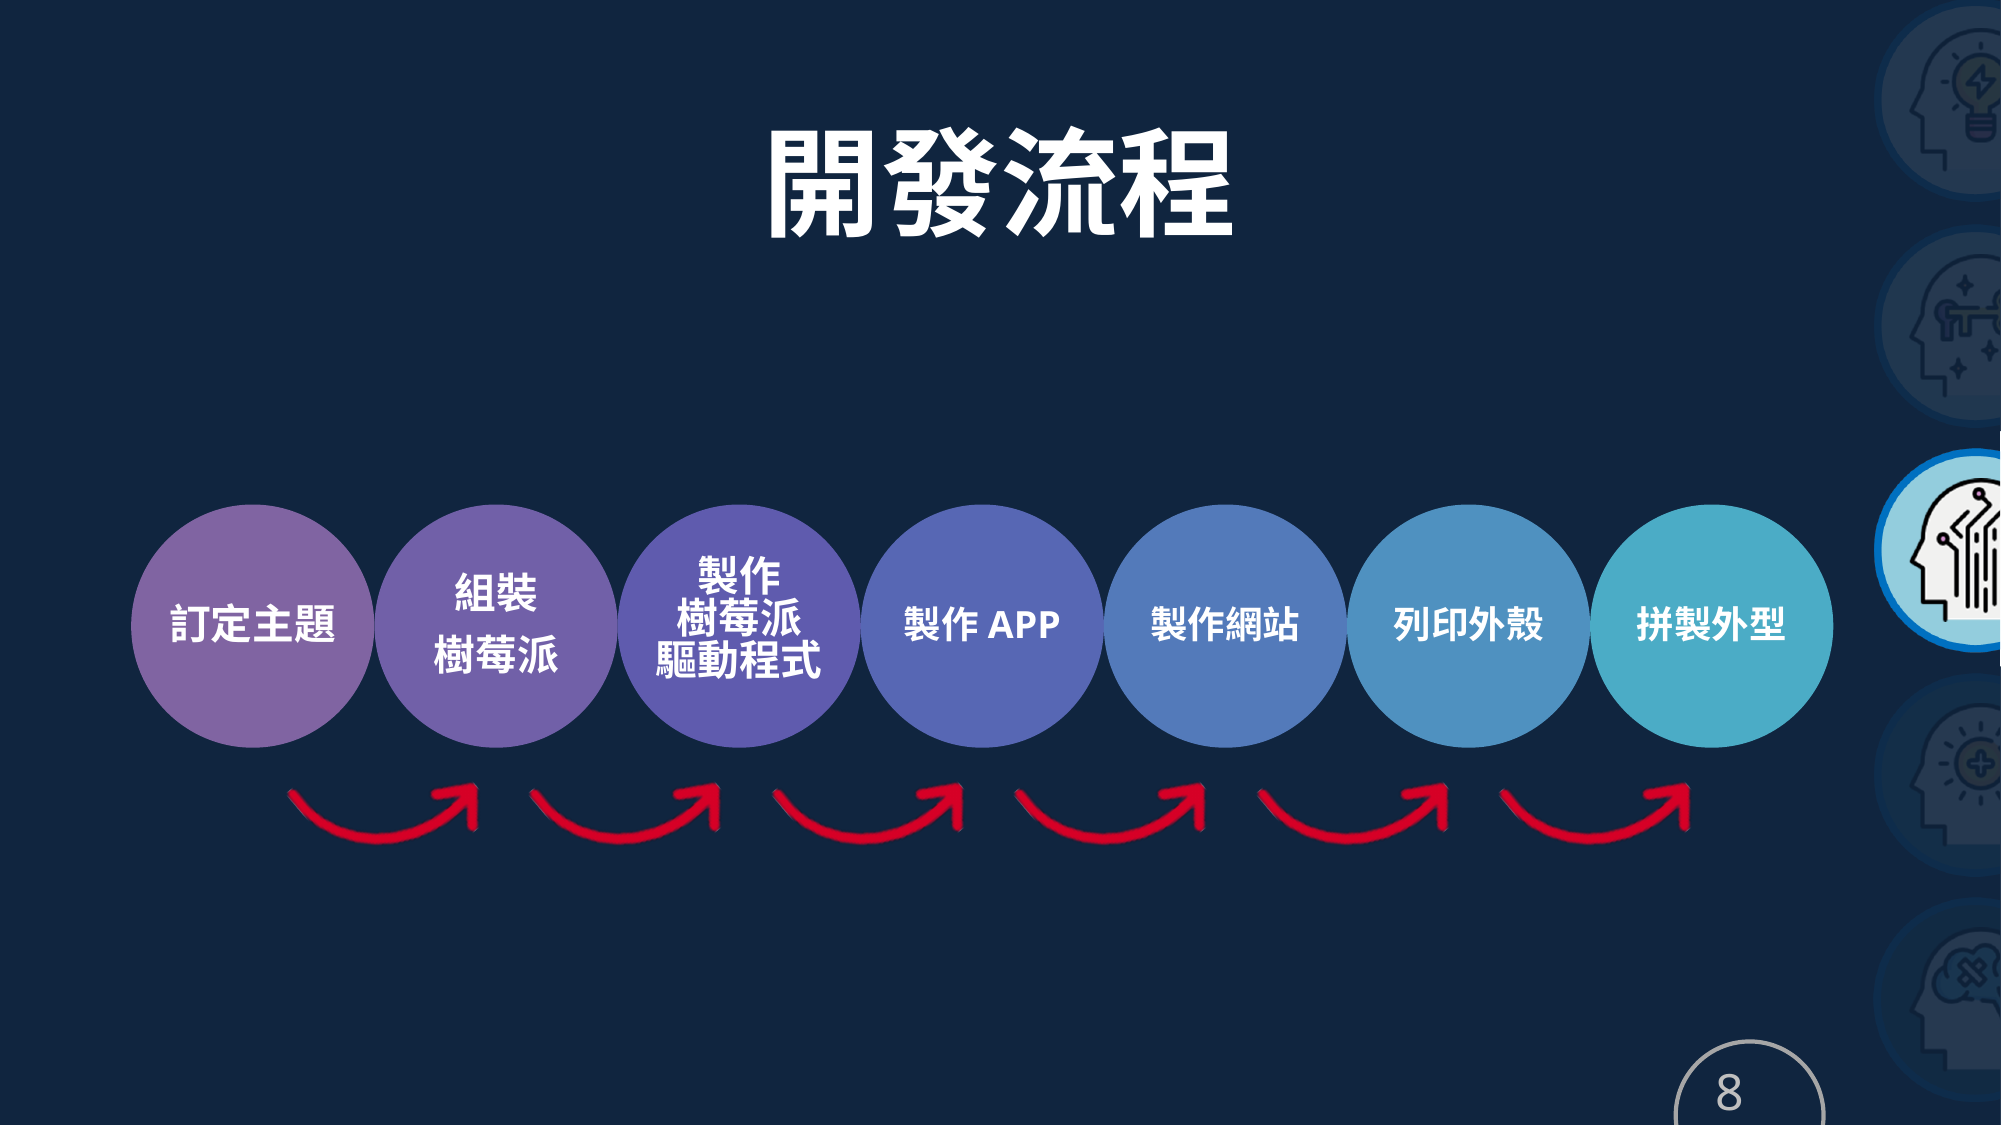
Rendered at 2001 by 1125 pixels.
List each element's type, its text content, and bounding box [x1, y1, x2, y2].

text_box 8 [1700, 1053, 1779, 1114]
picture [1497, 696, 1710, 909]
text_box 訂定主題 [131, 504, 374, 748]
text_box 列印外殼 [1346, 504, 1590, 748]
text_box 製作 樹莓派 驅動程式 [617, 504, 861, 748]
title 開發流程 [99, 81, 1900, 269]
picture [285, 696, 498, 909]
text_box 製作APP [860, 504, 1104, 748]
picture [1255, 696, 1468, 909]
picture [527, 696, 740, 909]
text_box 拼製外型 [1590, 504, 1834, 748]
text_box 組裝 樹莓派 [374, 504, 618, 748]
picture [770, 696, 983, 909]
picture [1012, 696, 1225, 909]
text_box 製作網站 [1103, 504, 1347, 748]
